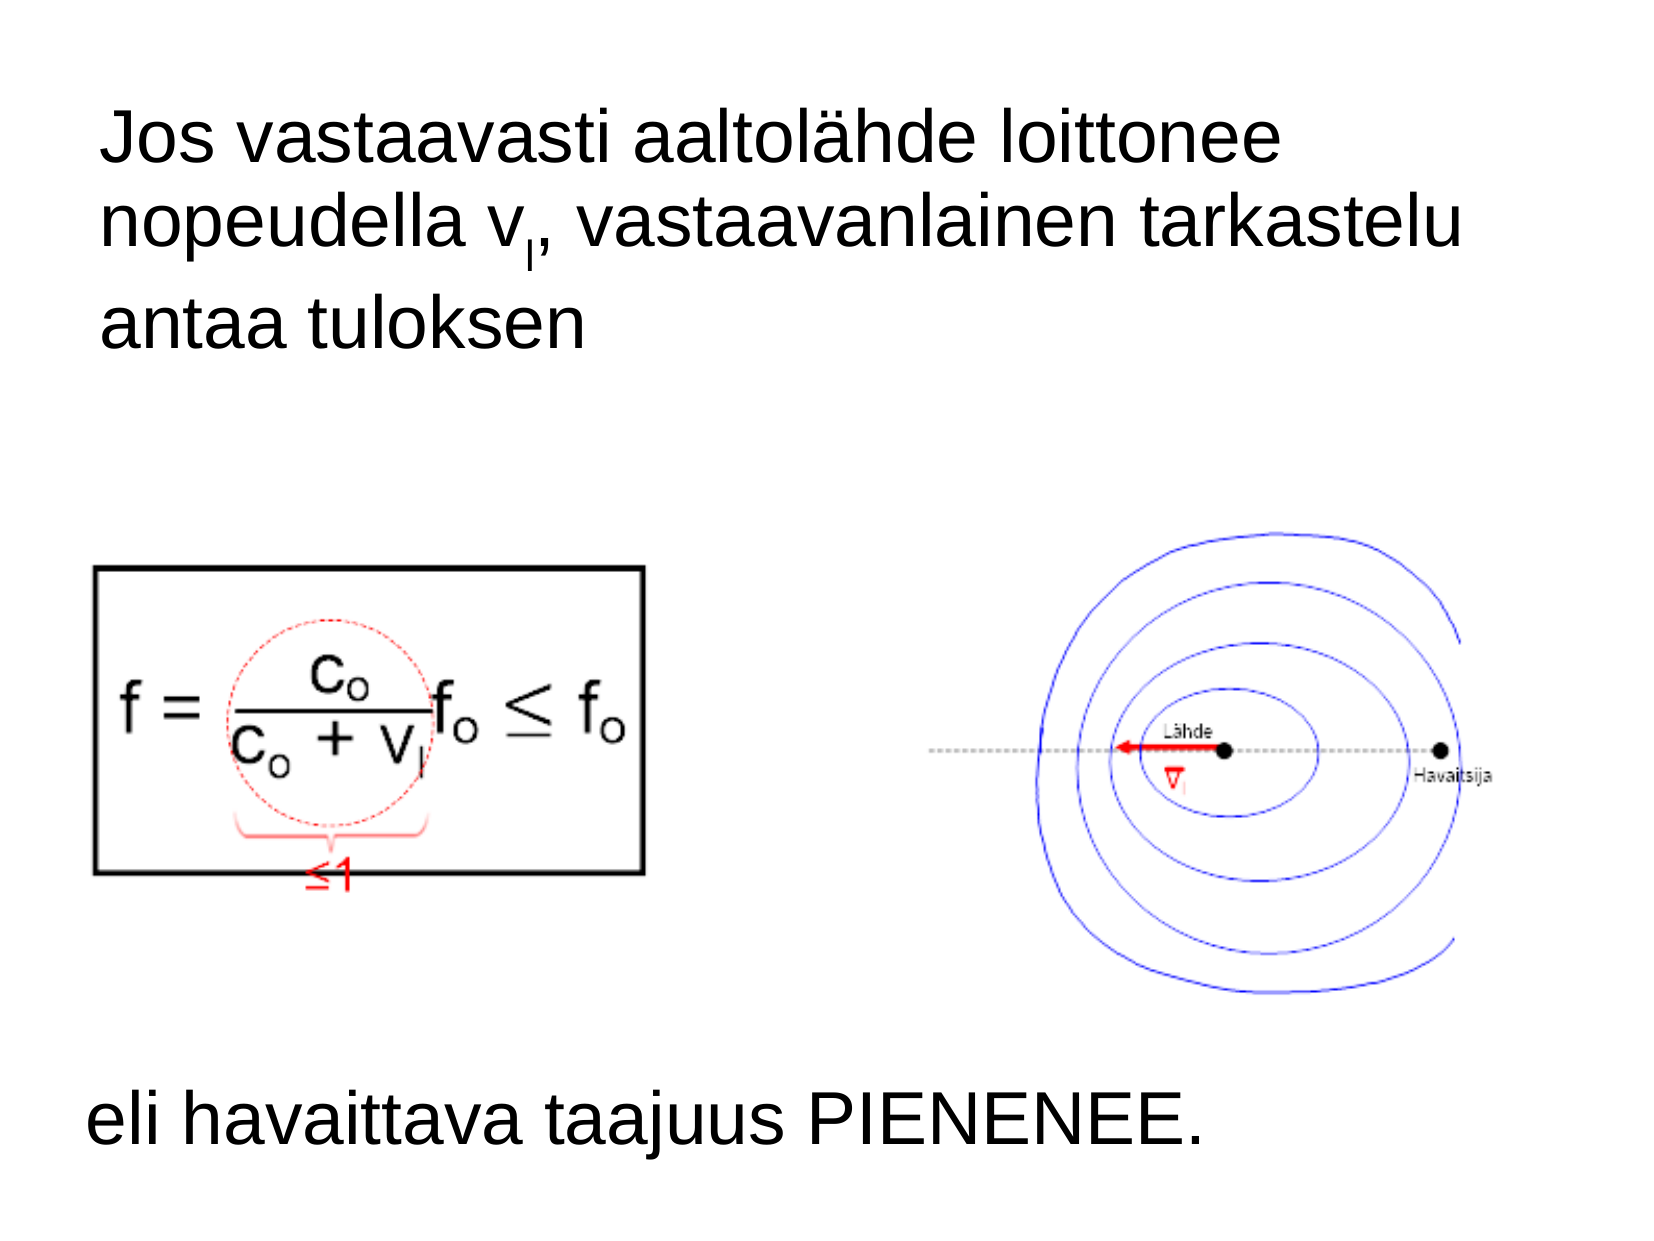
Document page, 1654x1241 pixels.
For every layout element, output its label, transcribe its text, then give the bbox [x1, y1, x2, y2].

text_box Jos vastaavasti aaltolähde loittonee nopeudella vl, vastaavanlainen tarkastelu antaa tuloksen [84, 87, 1642, 373]
text_box eli havaittava taajuus PIENENEE. [70, 1069, 1489, 1241]
picture [54, 401, 1555, 1066]
